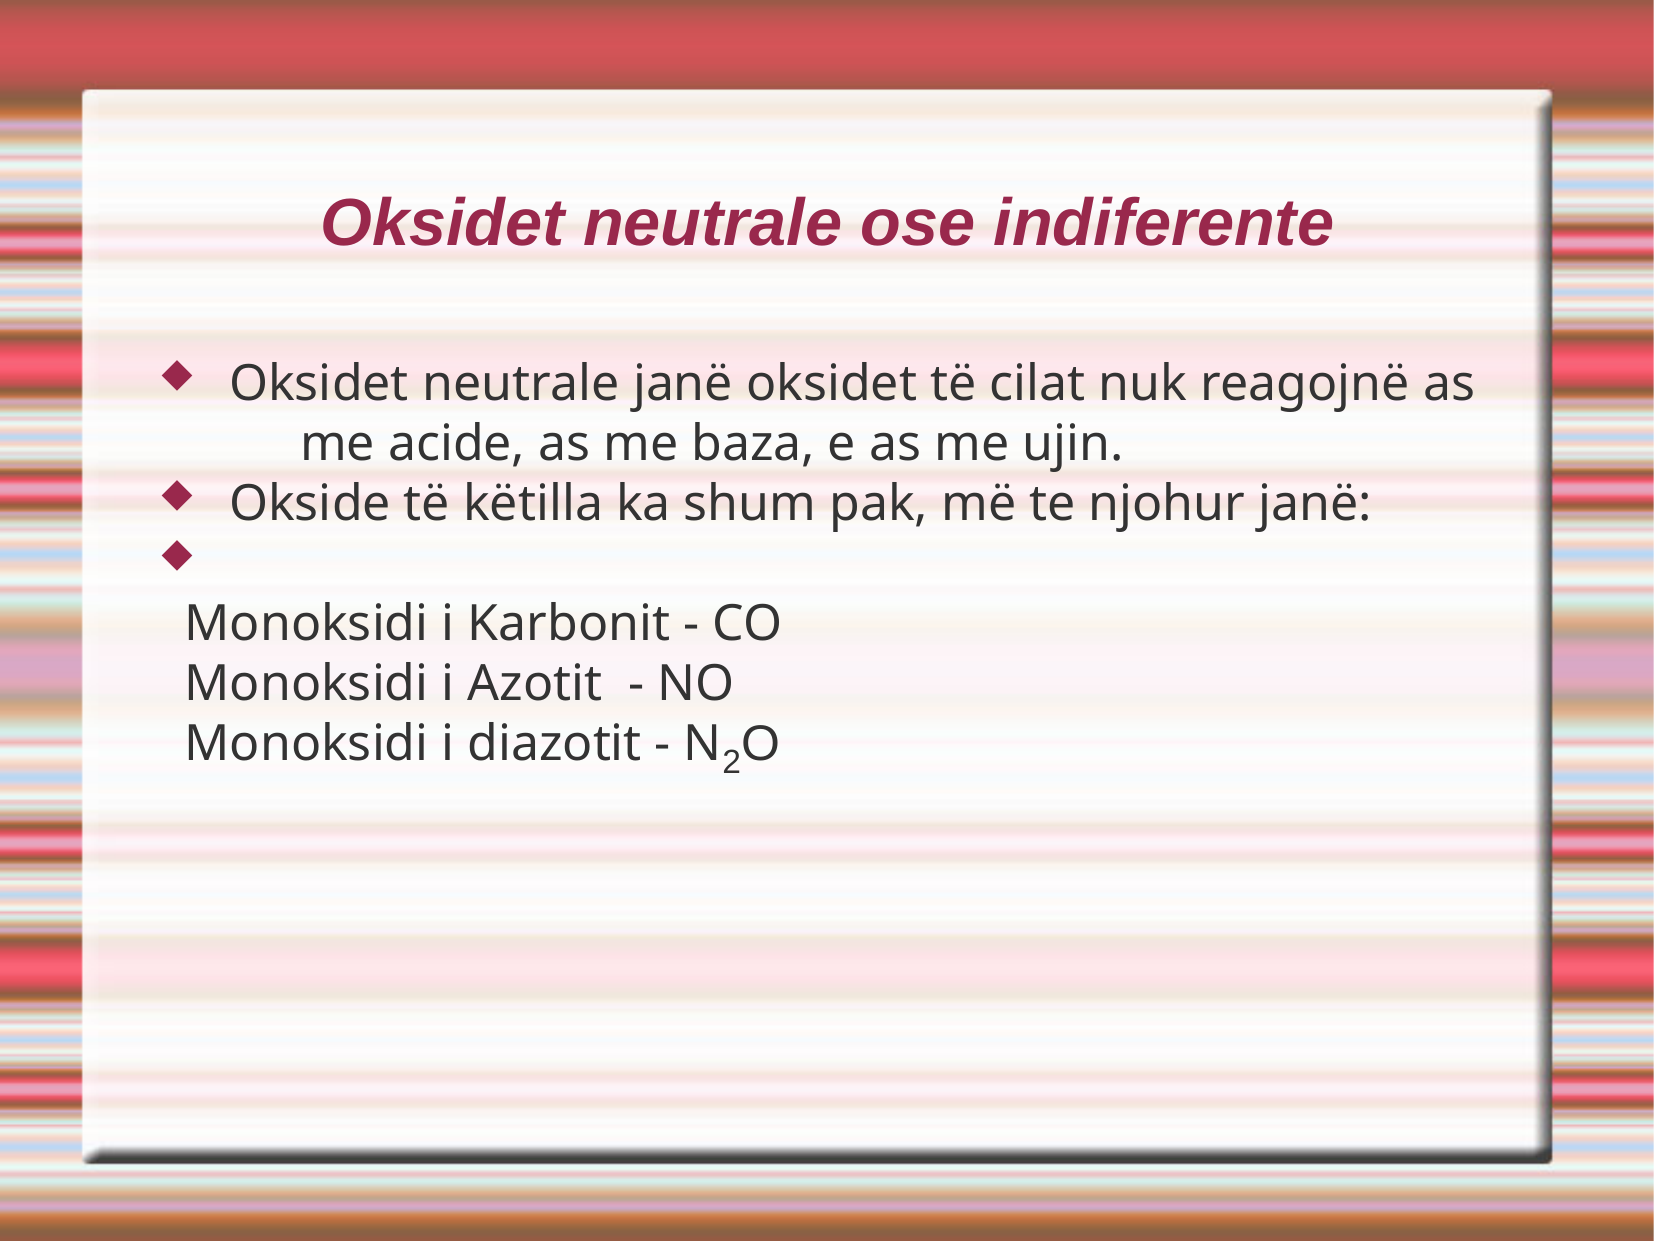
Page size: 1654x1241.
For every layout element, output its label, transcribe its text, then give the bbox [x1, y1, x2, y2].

title Oksidet neutrale ose indiferente [121, 114, 1534, 322]
list Oksidet neutrale janë oksidet të cilat nuk reagojnë as me acide, as me baza, e as me ujin. Okside të këtilla ka shum pak, më te njohur janë: Monoksidi i Karbonit - CO Monoksidi i Azotit - NO Monoksidi i diazotit - N2O [134, 350, 1516, 1132]
